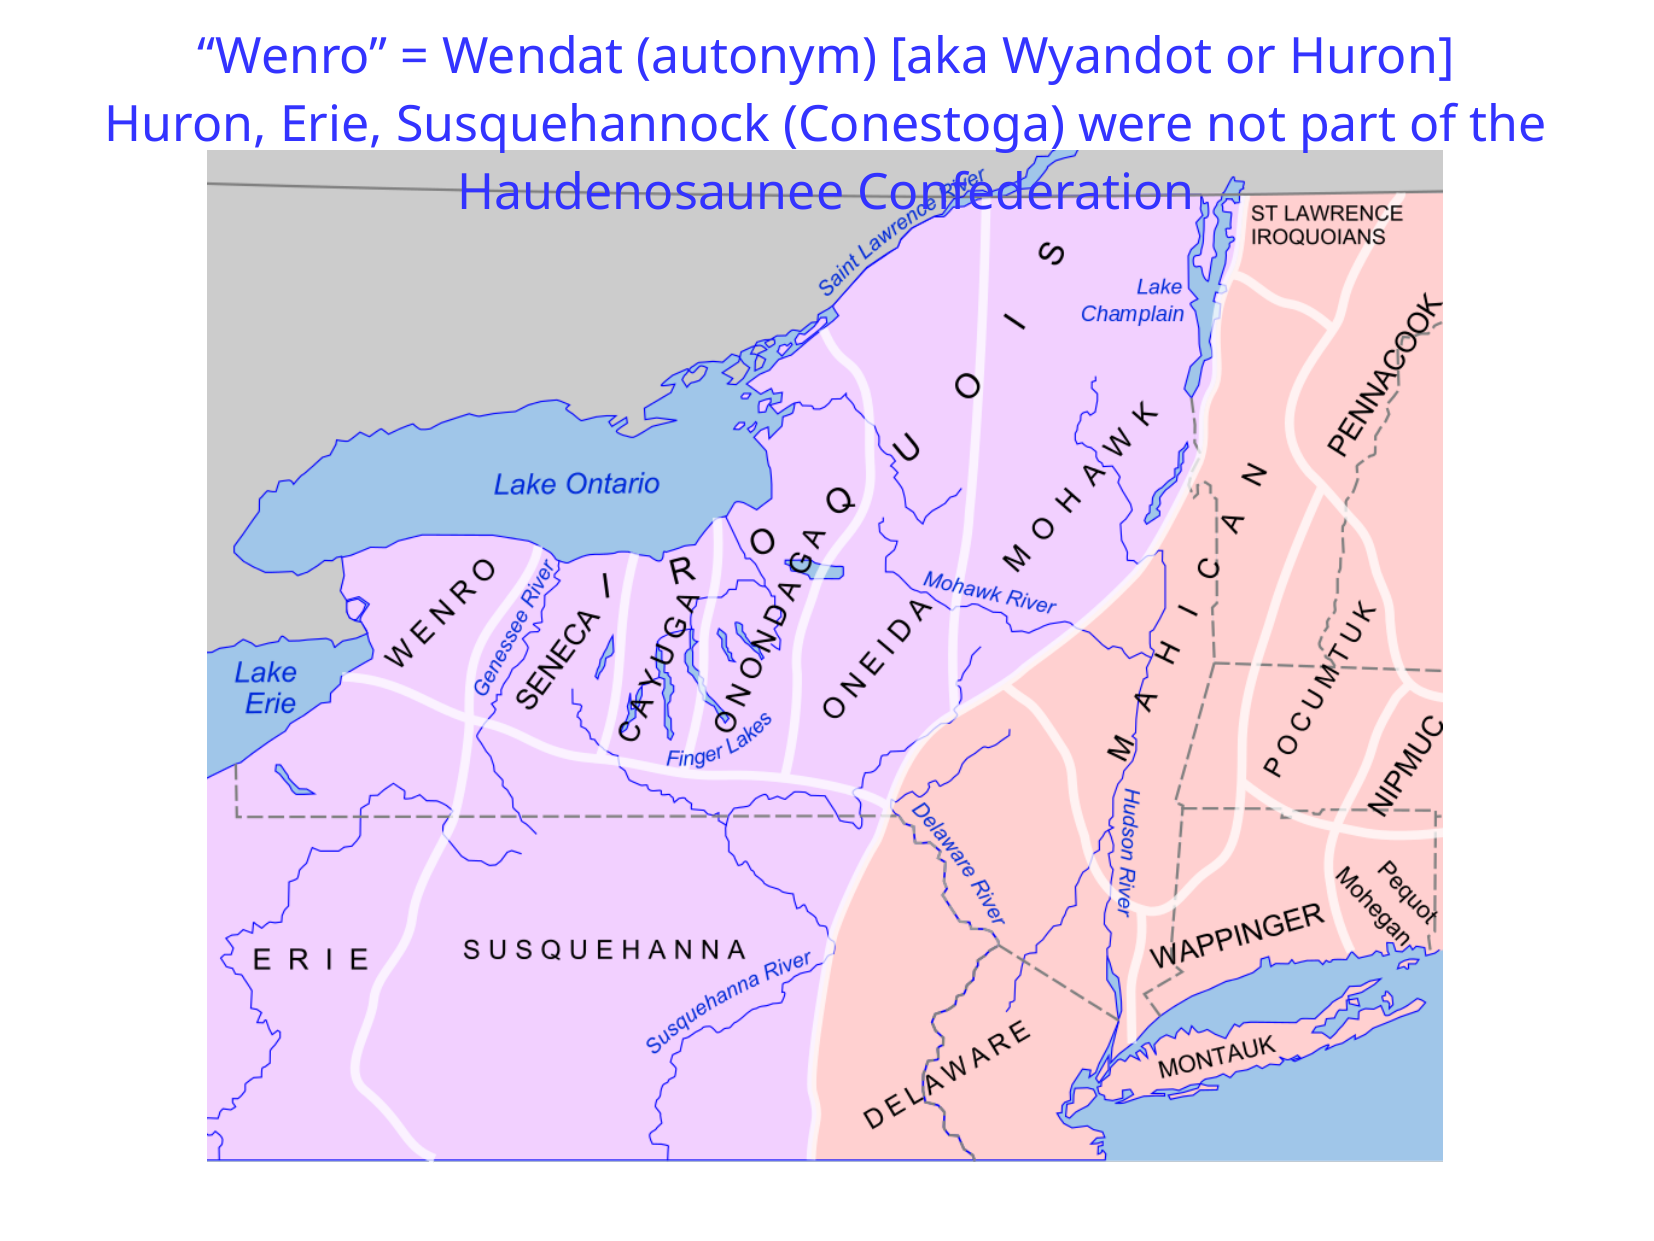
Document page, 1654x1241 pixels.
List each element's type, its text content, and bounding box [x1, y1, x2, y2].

title “Wenro” = Wendat (autonym) [aka Wyandot or Huron] Huron, Erie, Susquehannock (Conestoga) were not part of the Haudenosaunee Confederation [82, 31, 1571, 213]
picture [207, 213, 1443, 1163]
